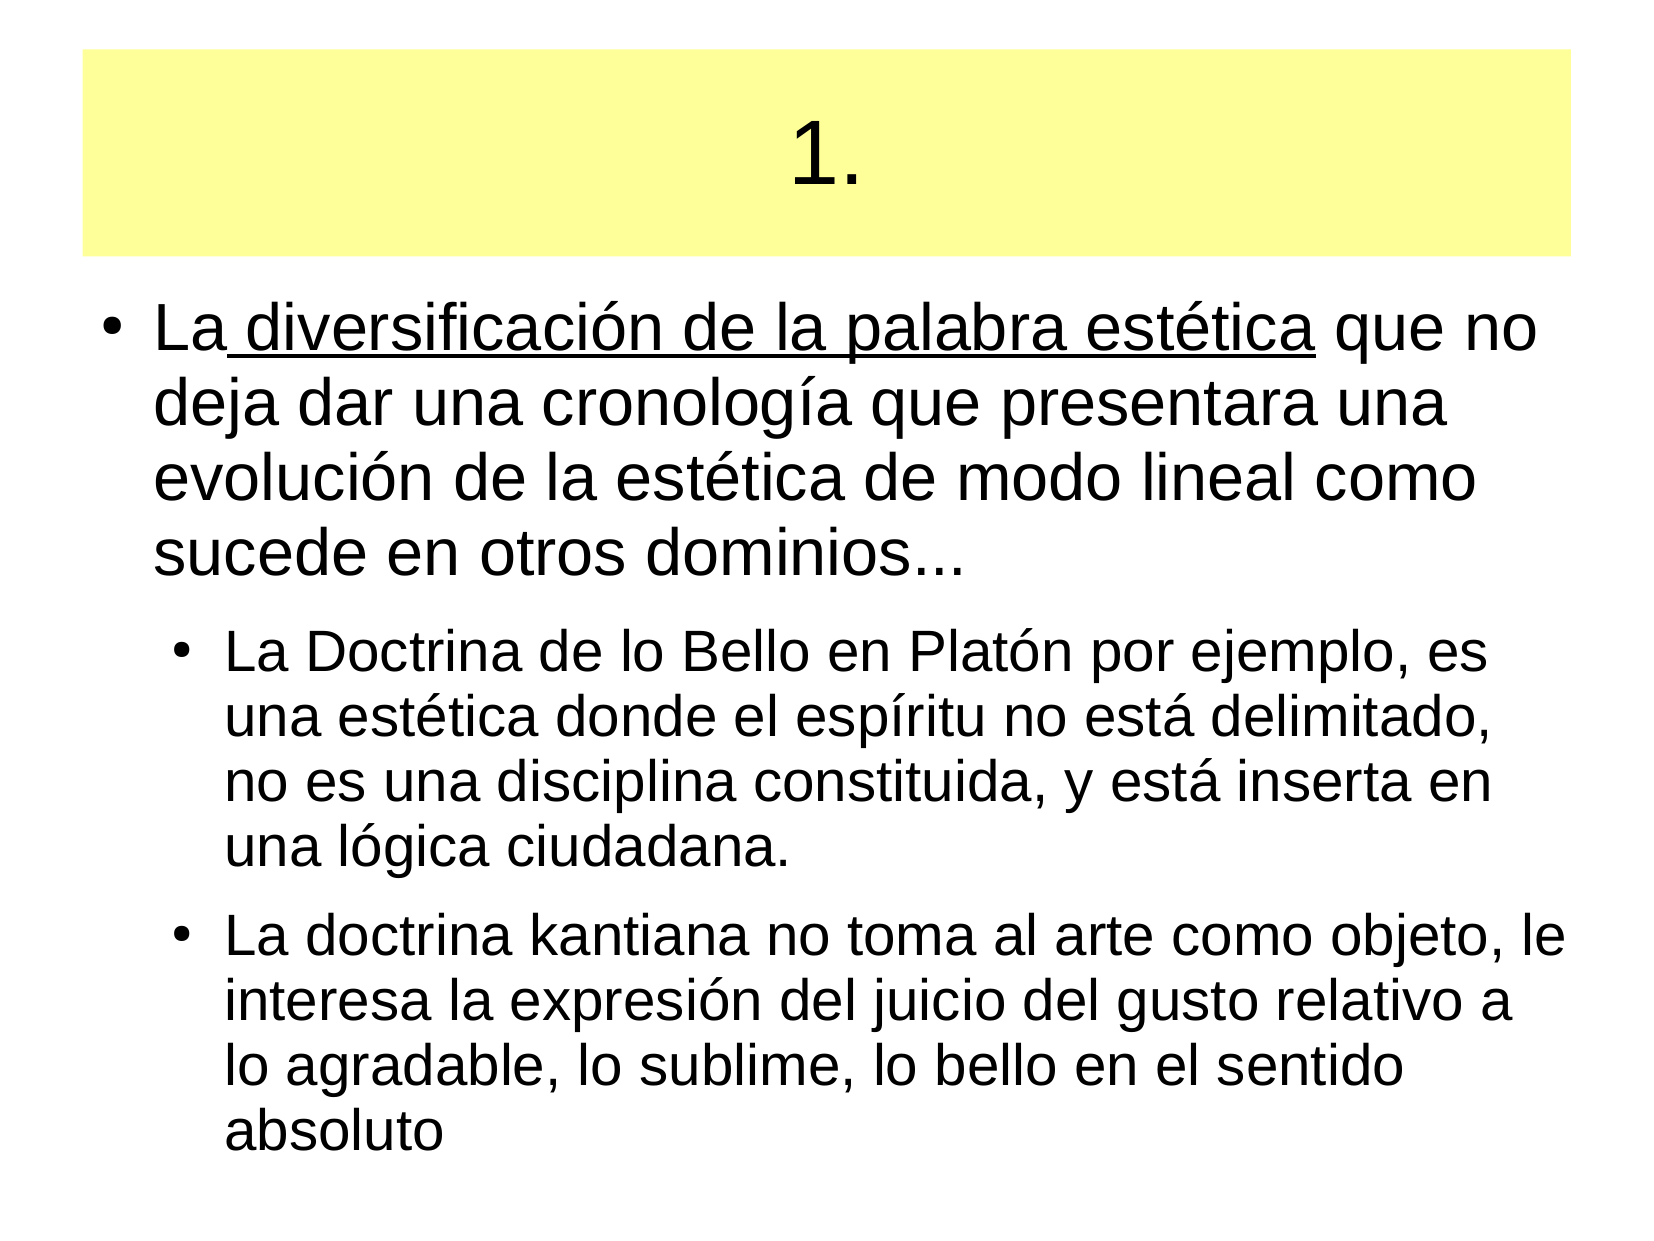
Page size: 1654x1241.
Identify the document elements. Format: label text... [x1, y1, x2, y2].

title 1. [82, 49, 1571, 257]
list La diversificación de la palabra estética que no deja dar una cronología que presentara una evolución de la estética de modo lineal como sucede en otros dominios... La Doctrina de lo Bello en Platón por ejemplo, es una estética donde el espíritu no está delimitado, no es una disciplina constituida, y está inserta en una lógica ciudadana. La doctrina kantiana no toma al arte como objeto, le interesa la expresión del juicio del gusto relativo a lo agradable, lo sublime, lo bello en el sentido absoluto [82, 290, 1571, 1109]
